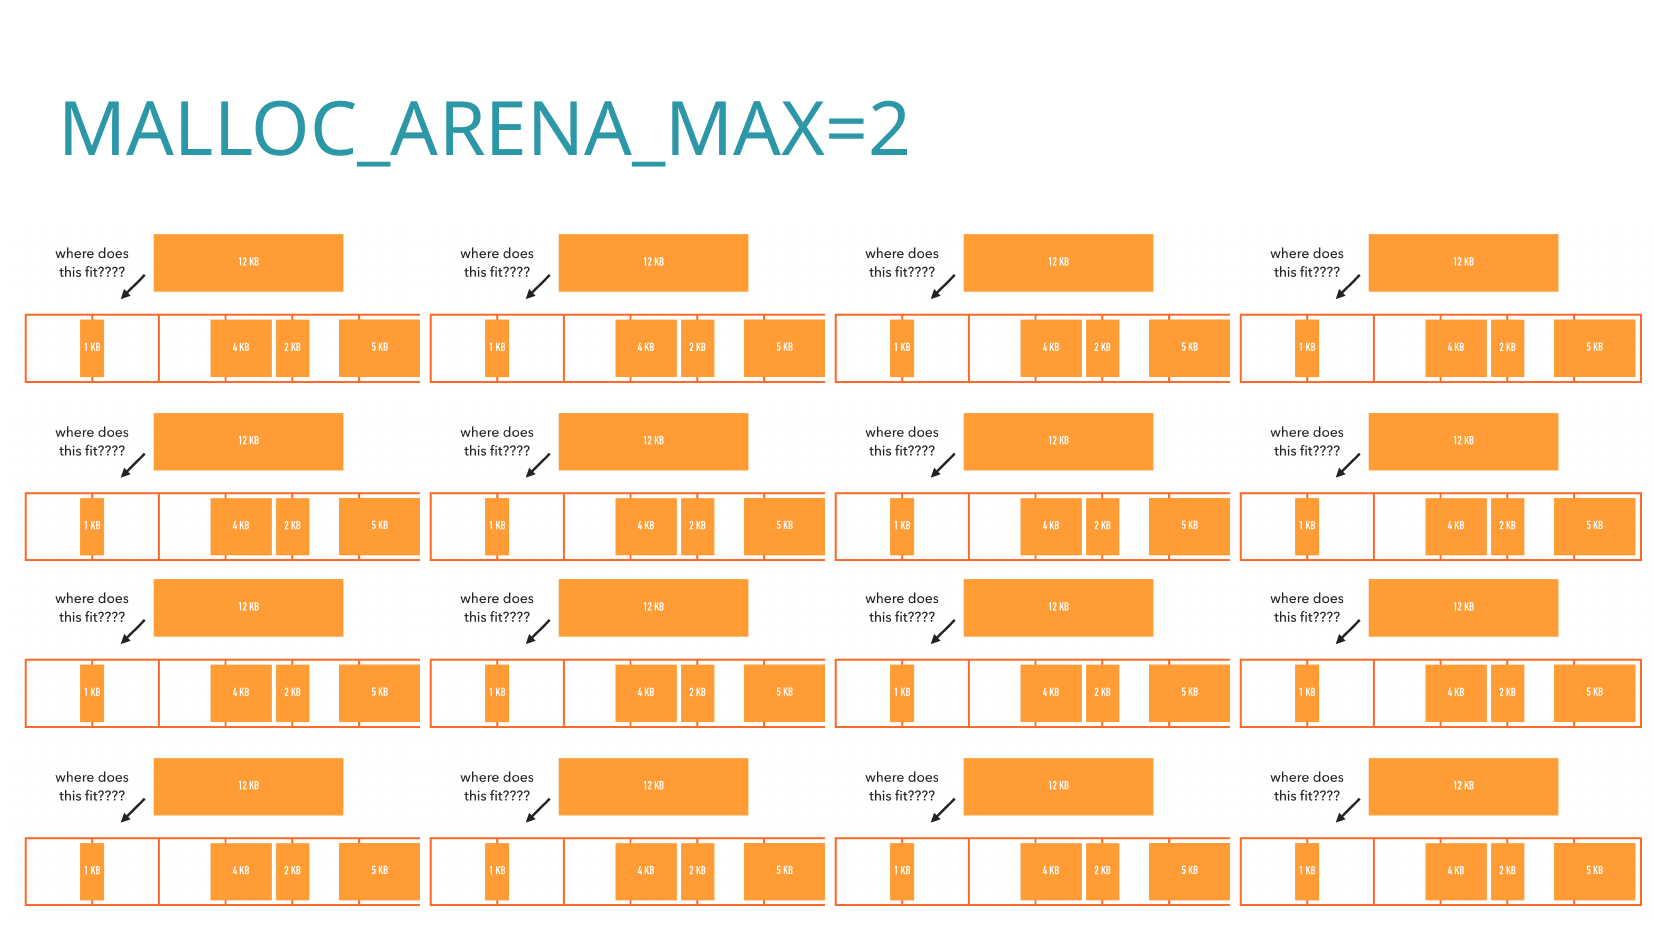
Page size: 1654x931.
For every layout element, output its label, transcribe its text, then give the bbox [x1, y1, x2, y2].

title MALLOC_ARENA_MAX=2 [59, 59, 1595, 178]
picture [15, 748, 1651, 916]
picture [15, 403, 1651, 737]
picture [15, 224, 1651, 392]
